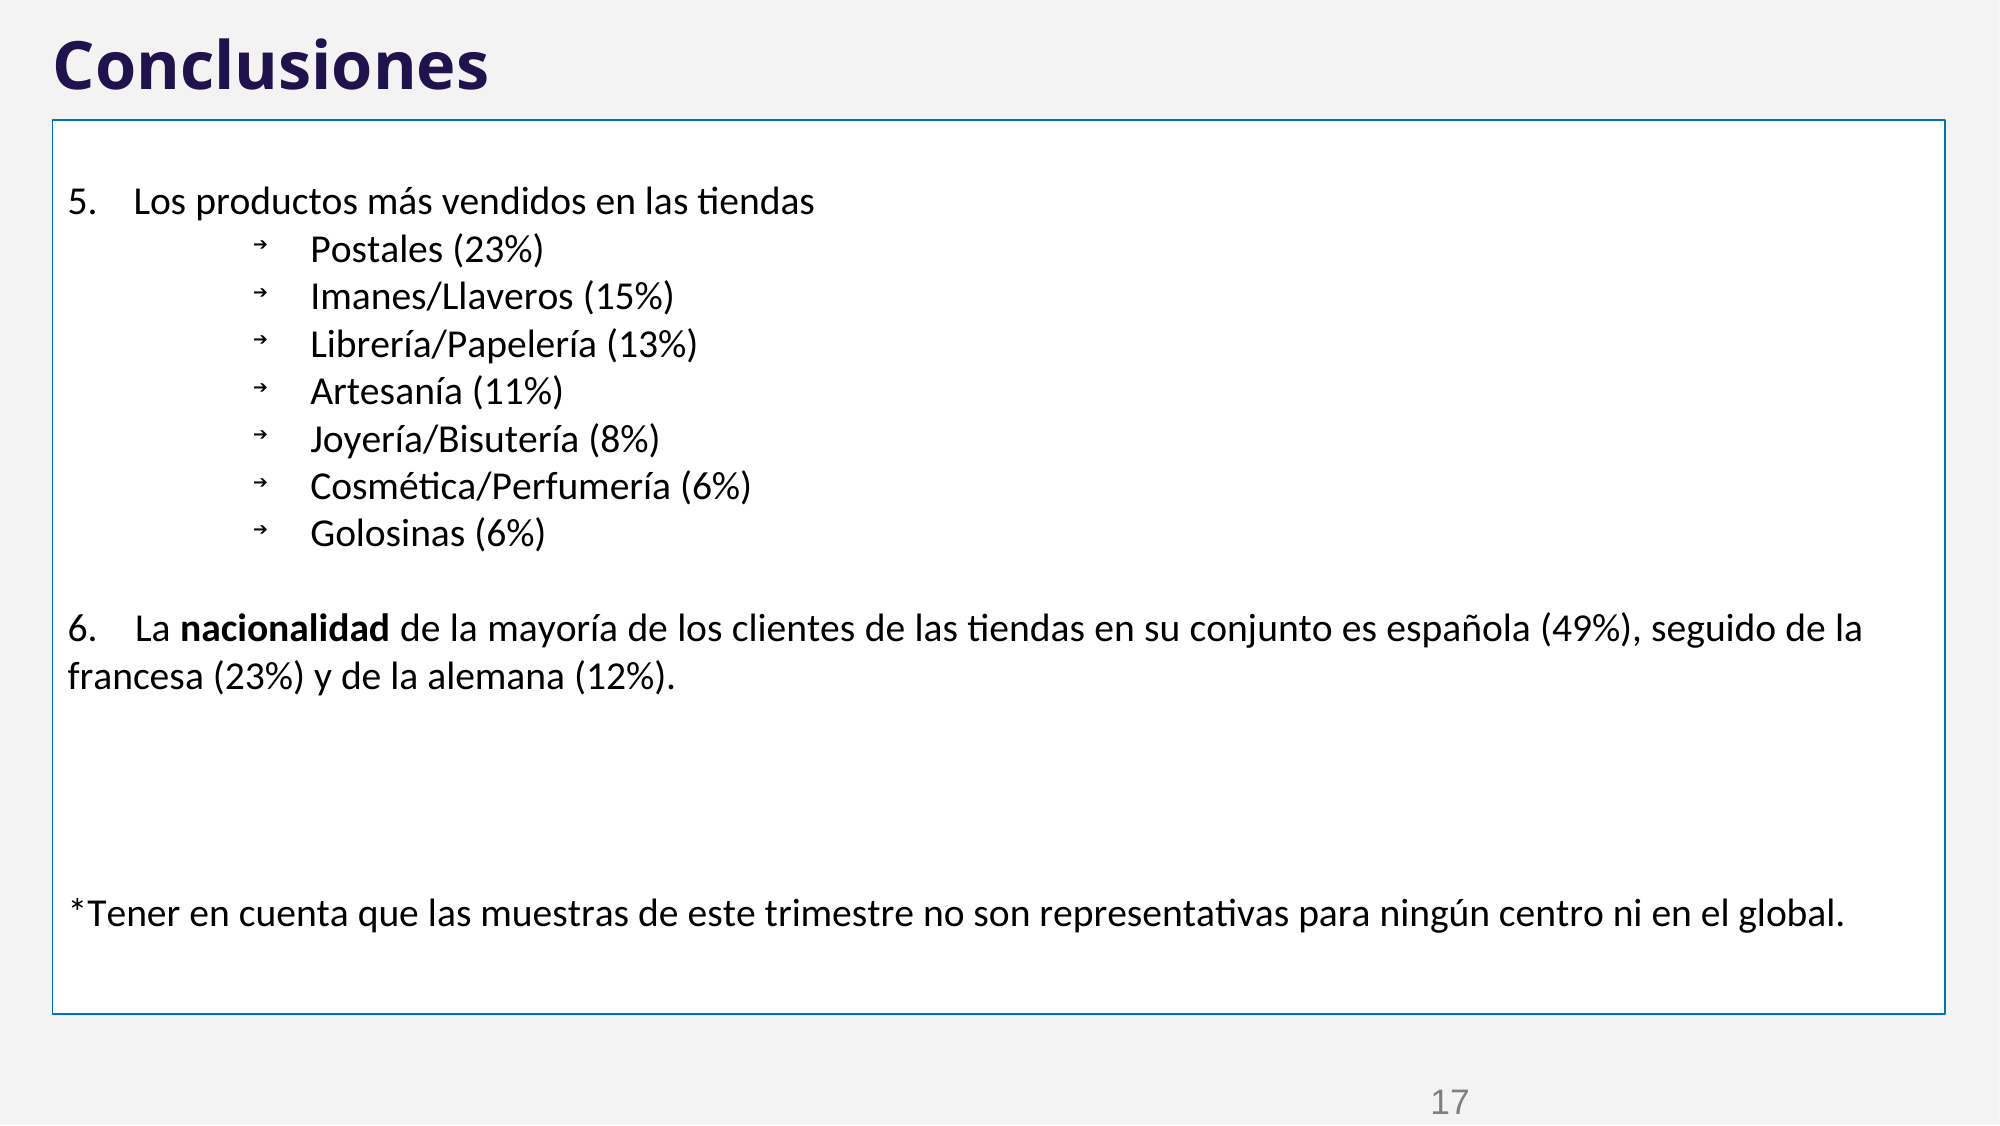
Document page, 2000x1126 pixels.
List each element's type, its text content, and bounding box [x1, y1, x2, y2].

text_box 5. Los productos más vendidos en las tiendas Postales (23%) Imanes/Llaveros (15%) Librería/Papelería (13%) Artesanía (11%) Joyería/Bisutería (8%) Cosmética/Perfumería (6%) Golosinas (6%) 6. La nacionalidad de la mayoría de los clientes de las tiendas en su conjunto es española (49%), seguido de la francesa (23%) y de la alemana (12%). *Tener en cuenta que las muestras de este trimestre no son representativas para ningún centro ni en el global. [52, 120, 1945, 1014]
text_box Conclusiones [52, 0, 1945, 119]
text_box <número> [1412, 1069, 1880, 1126]
